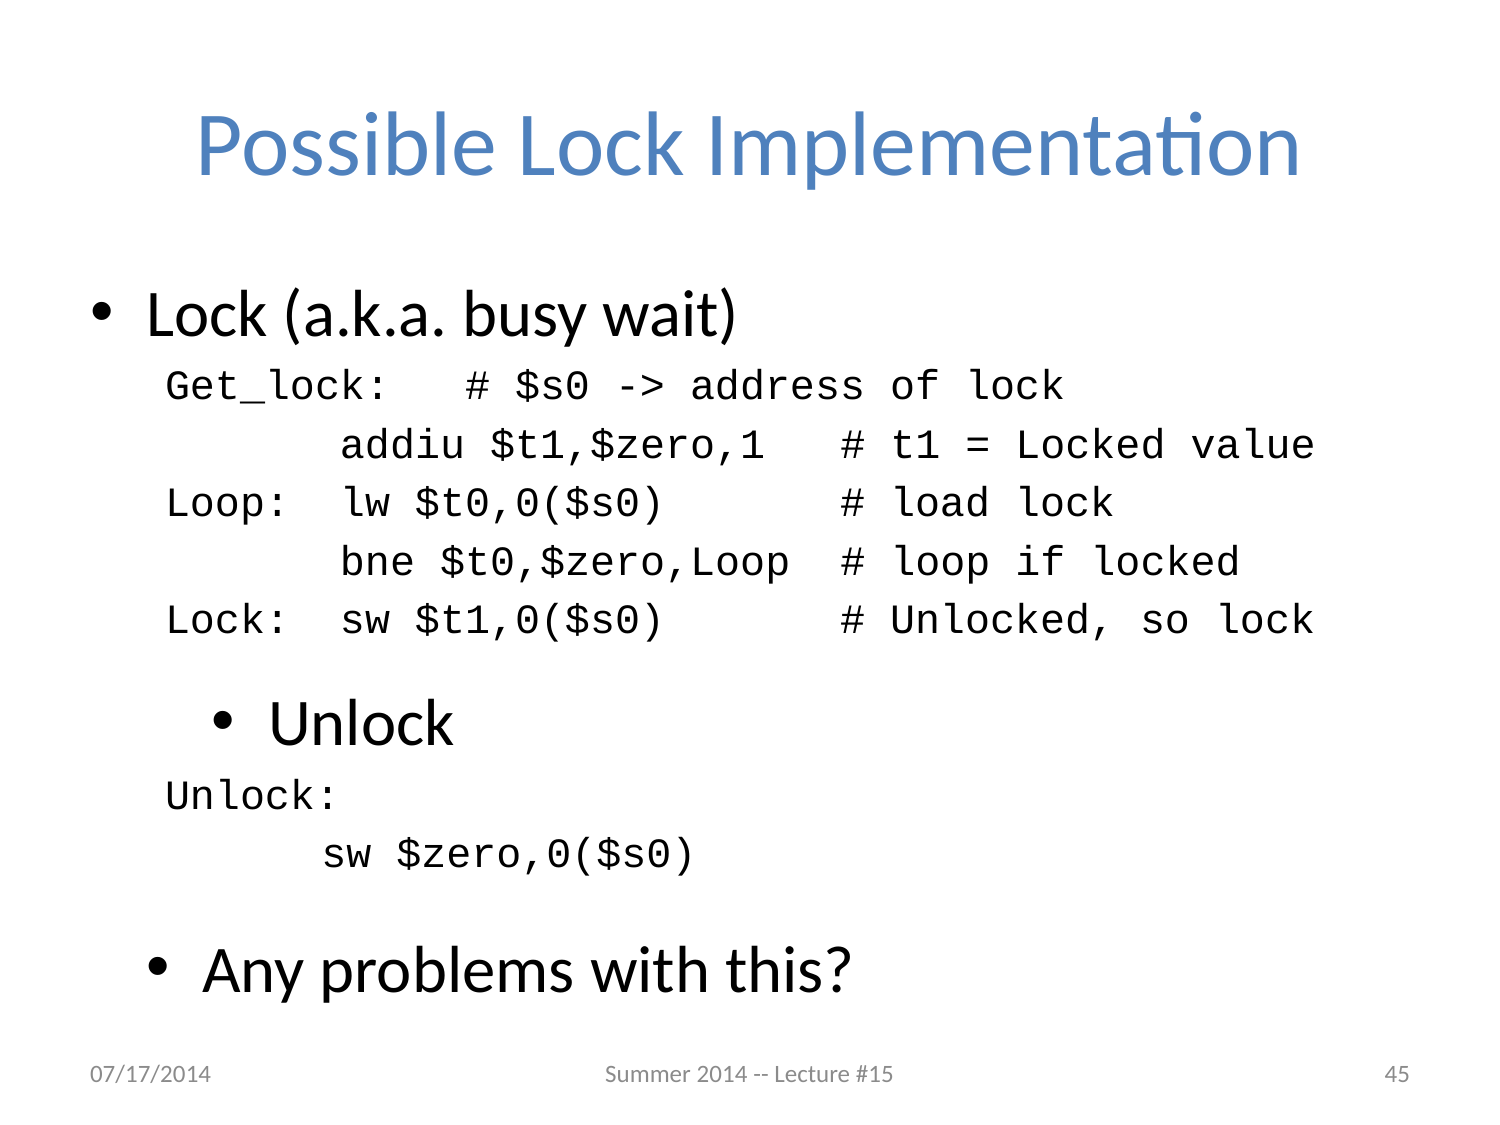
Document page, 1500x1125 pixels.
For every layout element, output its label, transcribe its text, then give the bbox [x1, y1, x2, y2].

slide_number 07/17/2014 [75, 1042, 425, 1103]
list Lock (a.k.a. busy wait) Get_lock: # $s0 -> address of lock addiu $t1,$zero,1 # t1 = Locked value Loop: lw $t0,0($s0) # load lock bne $t0,$zero,Loop # loop if locked Lock: sw $t1,0($s0) # Unlocked, so lock Unlock Unlock: sw $zero,0($s0) Any problems with this? [75, 262, 1425, 1073]
slide_number <number> [1074, 1042, 1425, 1103]
footer Summer 2014 -- Lecture #15 [512, 1042, 988, 1103]
title Possible Lock Implementation [75, 45, 1425, 233]
